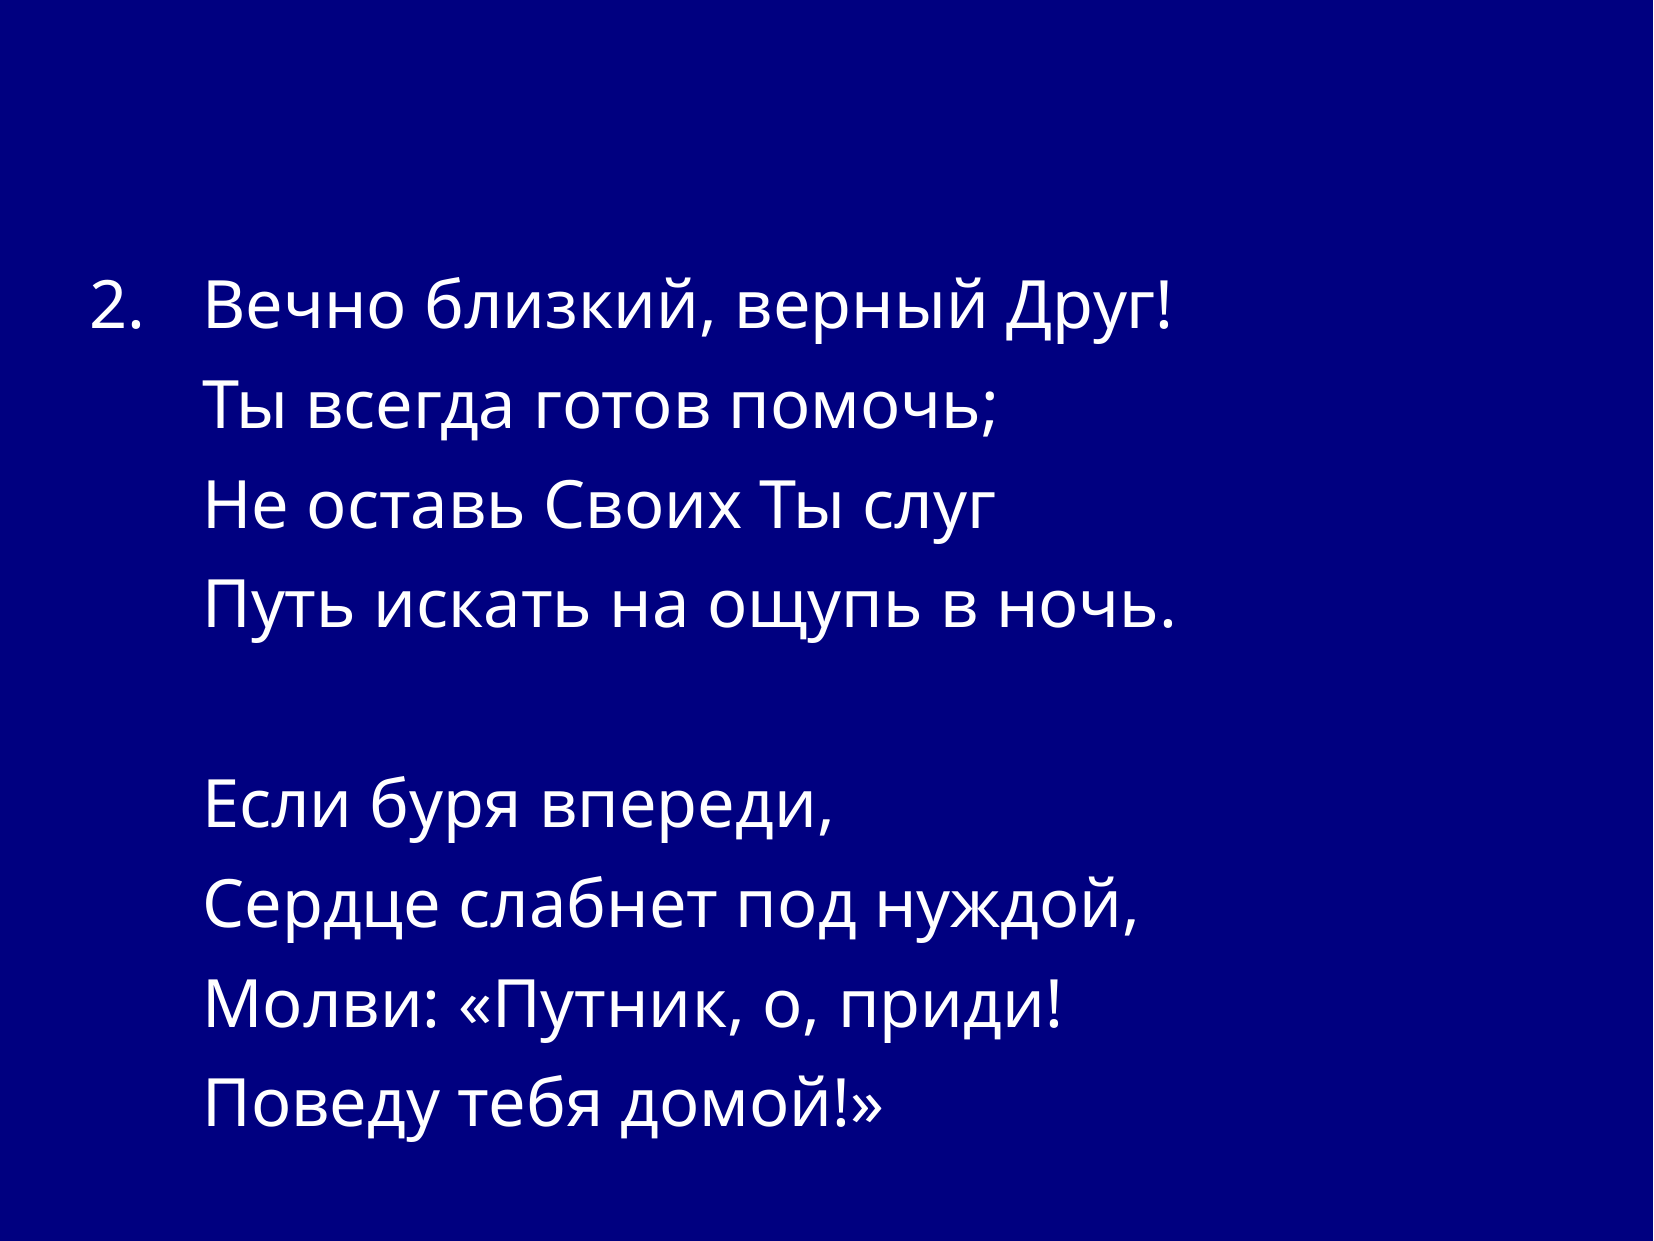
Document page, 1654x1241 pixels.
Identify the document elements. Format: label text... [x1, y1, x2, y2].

text_box 2. Вечно близкий, верный Друг! Ты всегда готов помочь; Не оставь Своих Ты слуг Путь искать на ощупь в ночь. Если буря впереди, Сердце слабнет под нуждой, Молви: «Путник, о, приди! Поведу тебя домой!» [75, 150, 1576, 1163]
